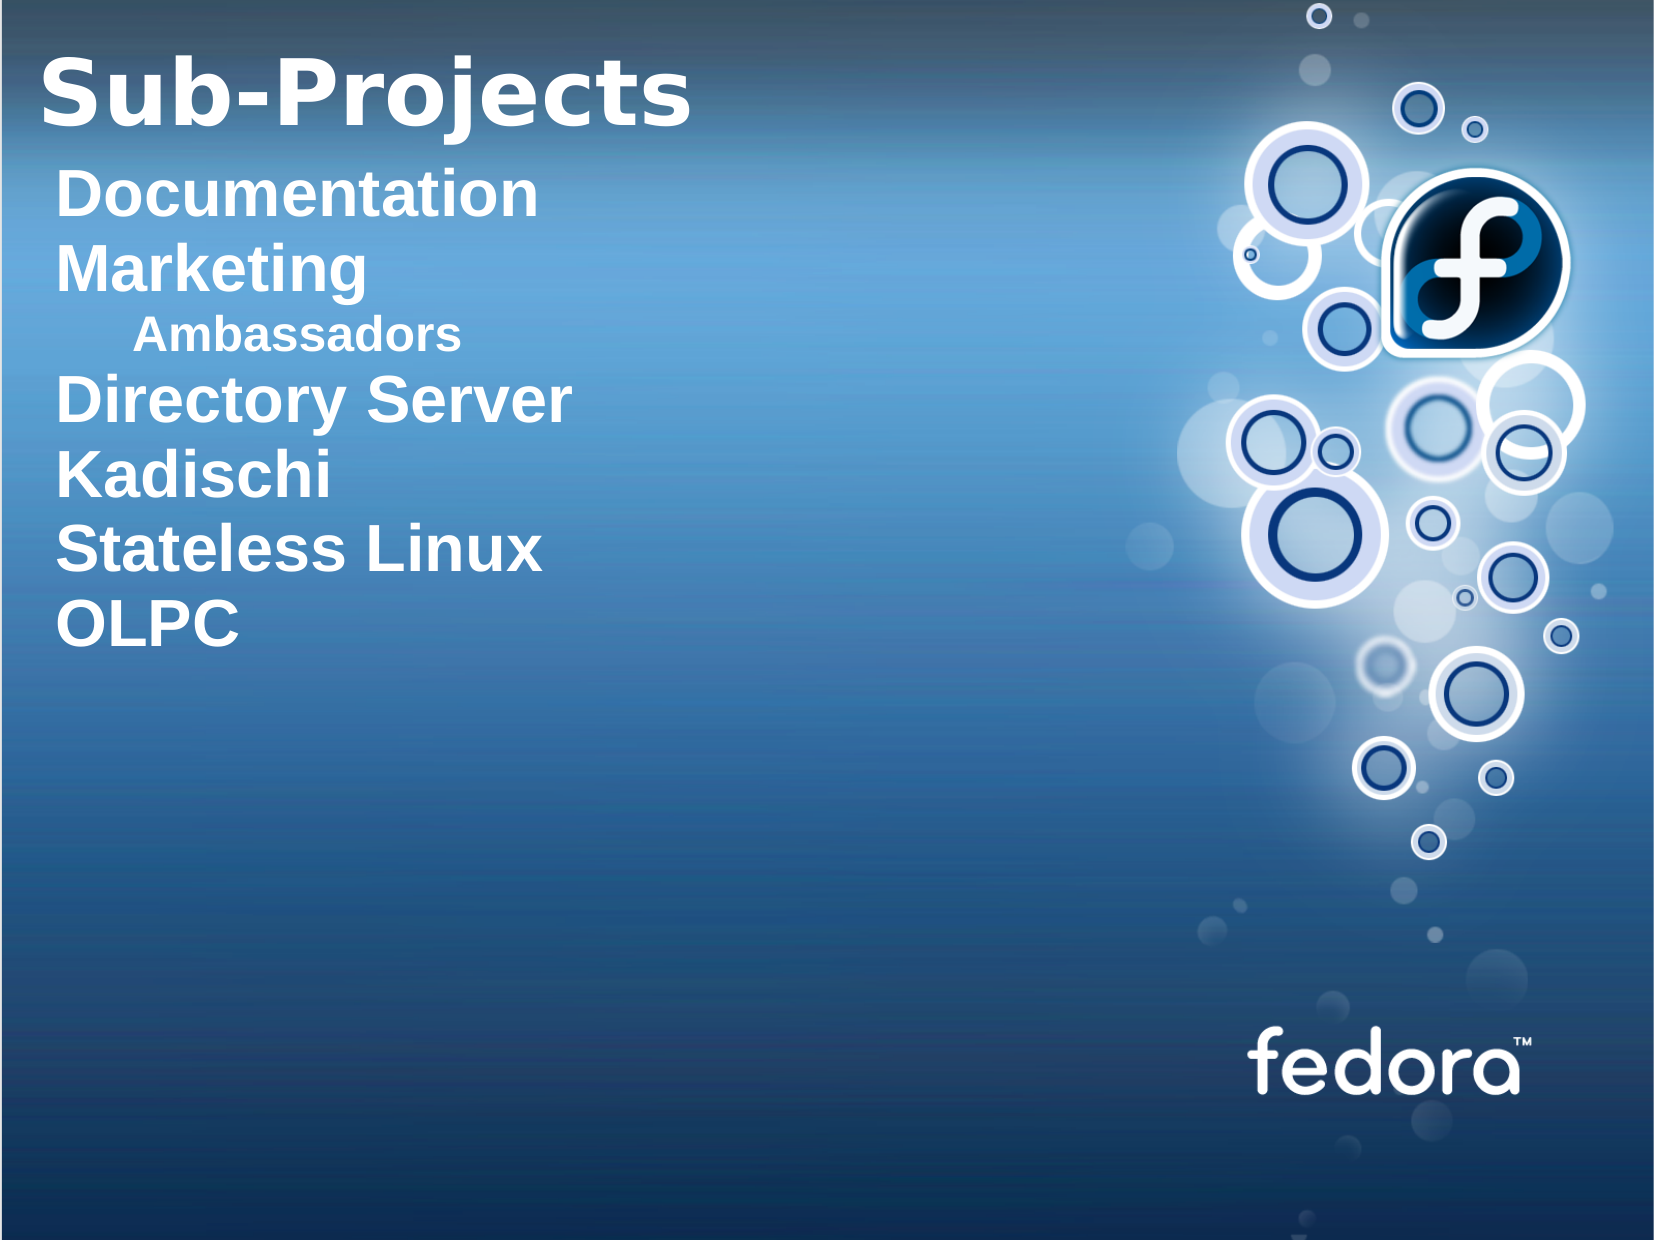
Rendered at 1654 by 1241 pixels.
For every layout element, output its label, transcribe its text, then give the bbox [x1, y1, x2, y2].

picture [1, 0, 1654, 1240]
title Sub-Projects [37, 37, 1201, 151]
list Documentation Marketing Ambassadors Directory Server Kadischi Stateless Linux OLPC [37, 156, 1201, 1201]
